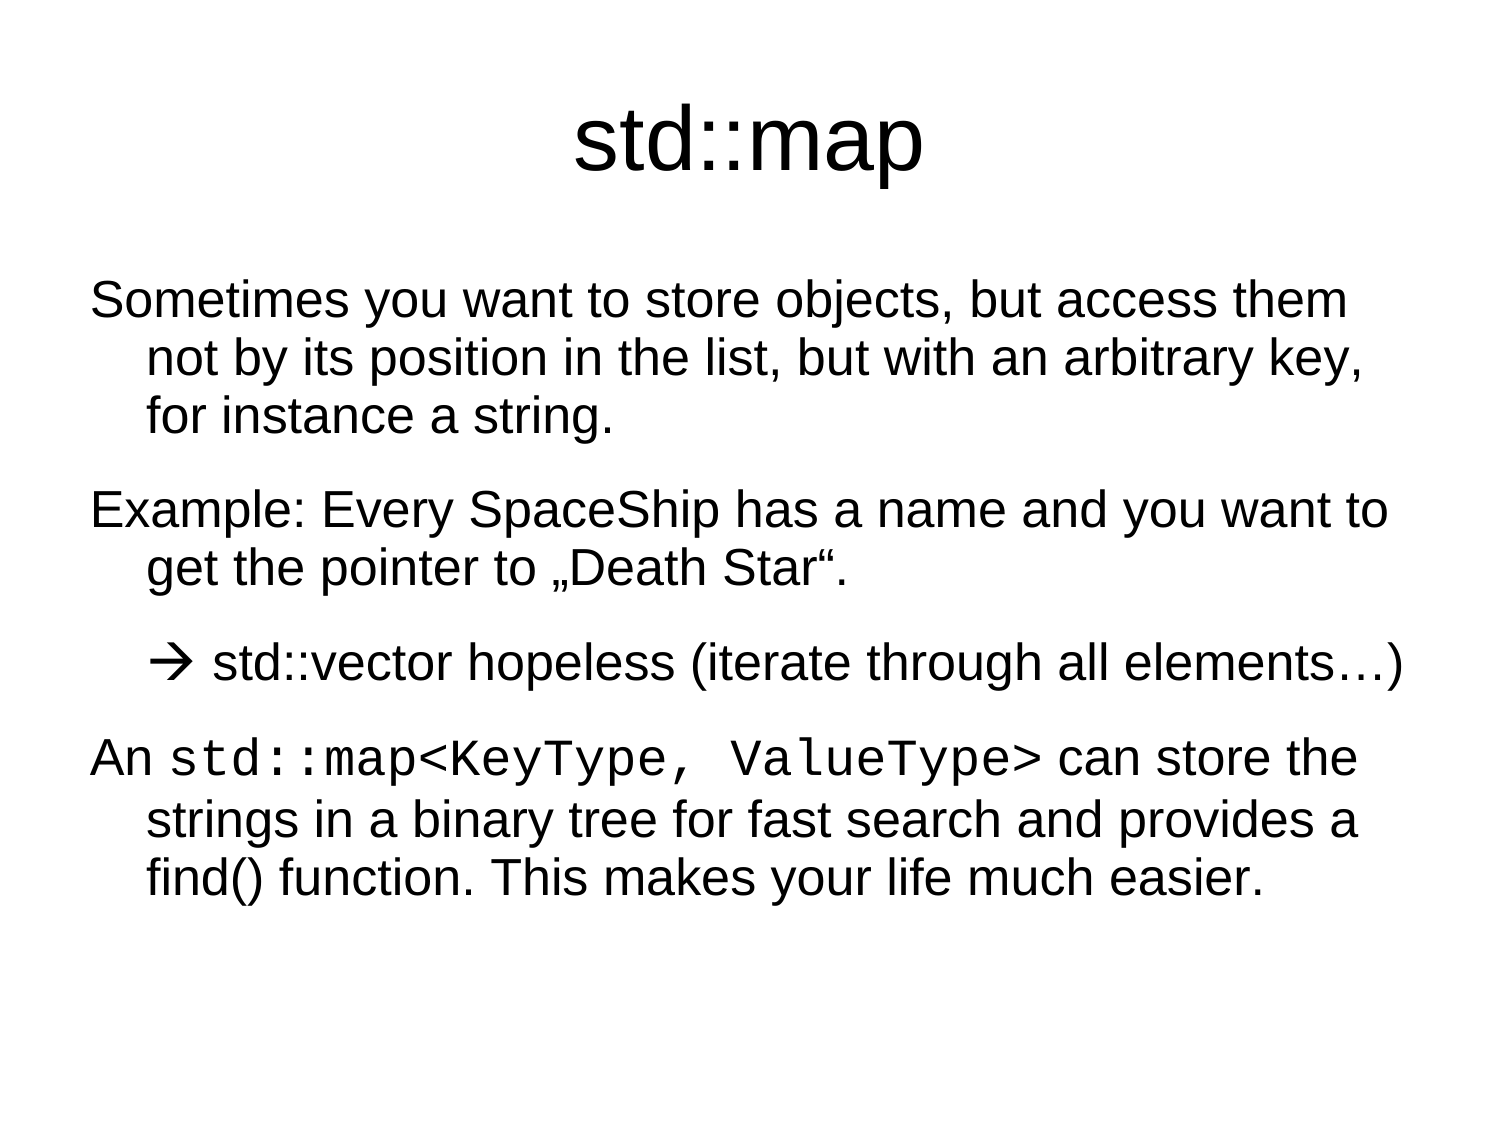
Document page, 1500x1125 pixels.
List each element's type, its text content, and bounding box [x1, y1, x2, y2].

title std::map [75, 45, 1426, 233]
list Sometimes you want to store objects, but access them not by its position in the list, but with an arbitrary key, for instance a string. Example: Every SpaceShip has a name and you want to get the pointer to „Death Star“.  std::vector hopeless (iterate through all elements…) An std::map<KeyType, ValueType> can store the strings in a binary tree for fast search and provides a find() function. This makes your life much easier. [75, 262, 1426, 1006]
